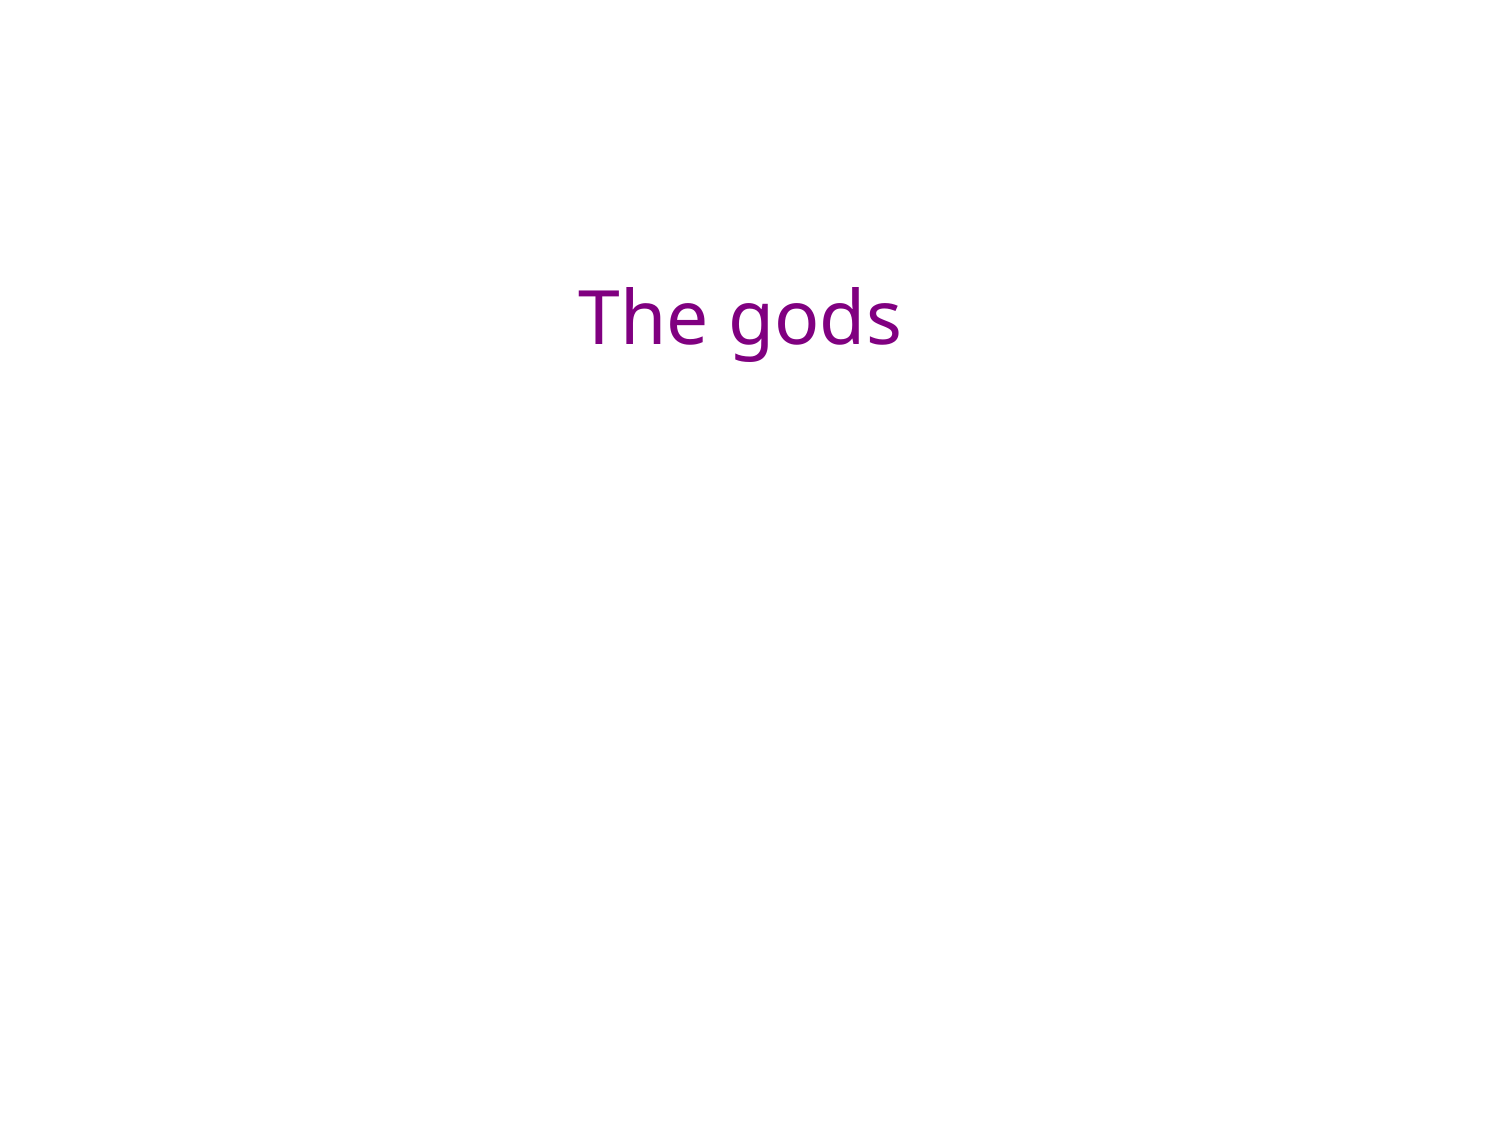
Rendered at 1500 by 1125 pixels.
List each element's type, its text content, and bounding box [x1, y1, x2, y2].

text_box The gods [125, 262, 1375, 906]
